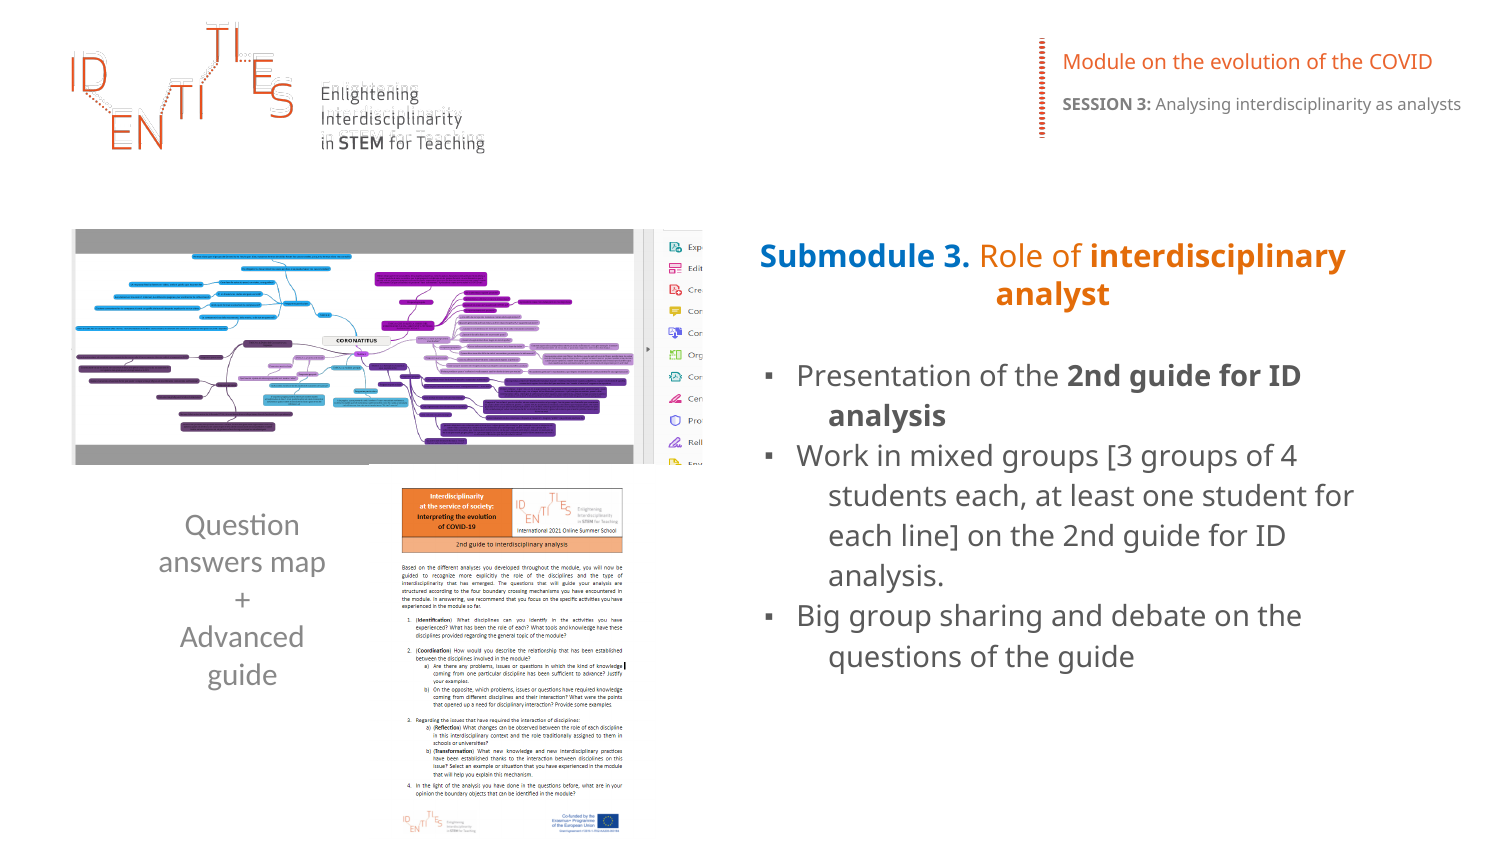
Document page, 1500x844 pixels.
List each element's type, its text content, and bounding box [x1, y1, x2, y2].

text_box Submodule 3. Role of interdisciplinary analyst Presentation of the 2nd guide for ID analysis Work in mixed groups [3 groups of 4 students each, at least one student for each line] on the 2nd guide for ID analysis. Big group sharing and debate on the questions of the guide [724, 229, 1412, 600]
text_box Module on the evolution of the COVID SESSION 3: Analysing interdisciplinarity as analysts [1047, 41, 1500, 135]
text_box Question answers map + Advanced guide [141, 489, 344, 710]
picture [1039, 38, 1048, 138]
picture [71, 18, 485, 157]
picture [71, 229, 703, 839]
